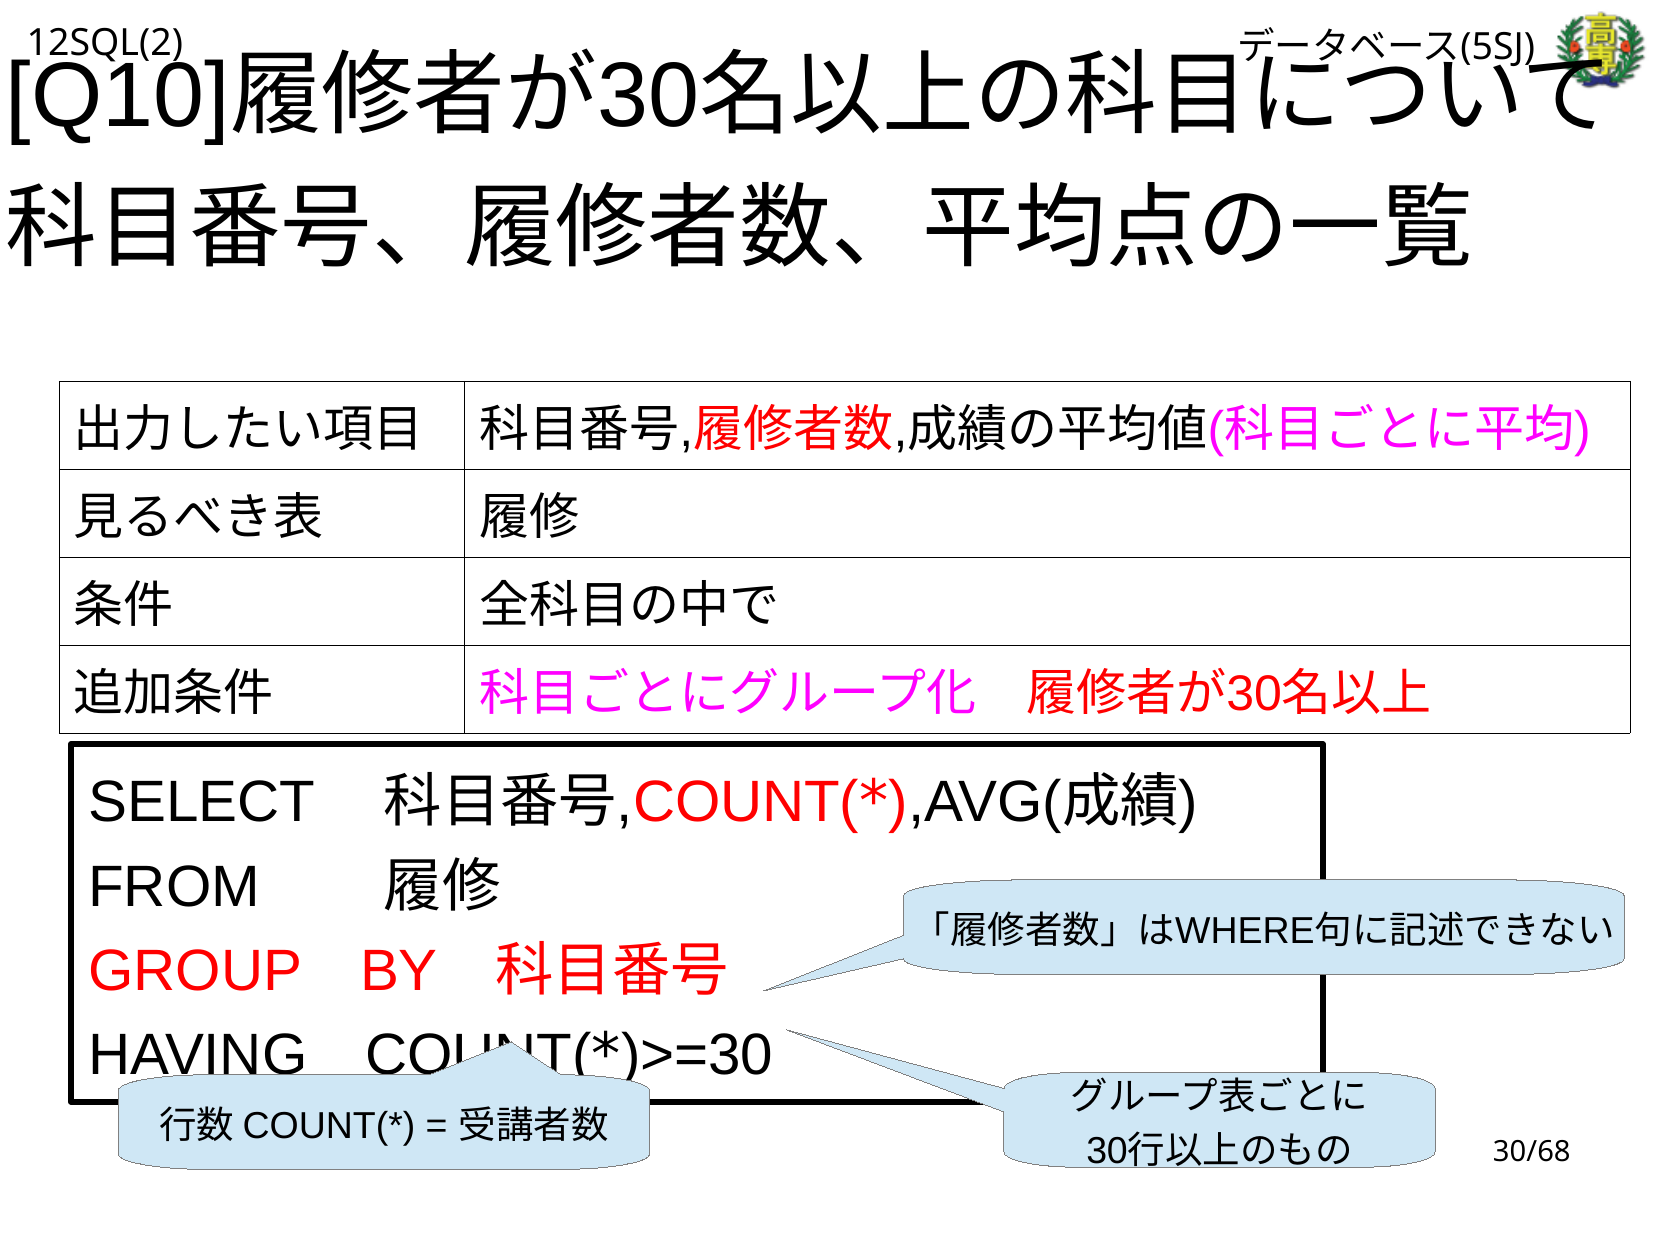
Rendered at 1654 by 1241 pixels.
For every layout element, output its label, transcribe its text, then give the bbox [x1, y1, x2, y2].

table_cell 見るべき表 [60, 470, 464, 557]
table_cell 追加条件 [60, 646, 464, 733]
table_cell 科目ごとにグループ化 履修者が30名以上 [465, 646, 1630, 733]
title [Q10]履修者が30名以上の科目について 科目番号、履修者数、平均点の一覧 [5, 9, 1636, 297]
table_header 出力したい項目 [60, 382, 464, 469]
table_cell 全科目の中で [465, 558, 1630, 645]
text_box グループ表ごとに 30行以上のもの [786, 1029, 1436, 1168]
table_cell 条件 [60, 558, 464, 645]
text_box 「履修者数」はWHERE句に記述できない [763, 879, 1625, 991]
table_cell 履修 [465, 470, 1630, 557]
text_box SELECT 科目番号,COUNT(*),AVG(成績) FROM 履修 GROUP BY 科目番号 HAVING COUNT(*)>=30 [70, 744, 1323, 1061]
table_header 科目番号,履修者数,成績の平均値(科目ごとに平均) [465, 382, 1630, 469]
picture [1553, 2, 1650, 99]
text_box 行数 COUNT(*) = 受講者数 [118, 1041, 650, 1170]
